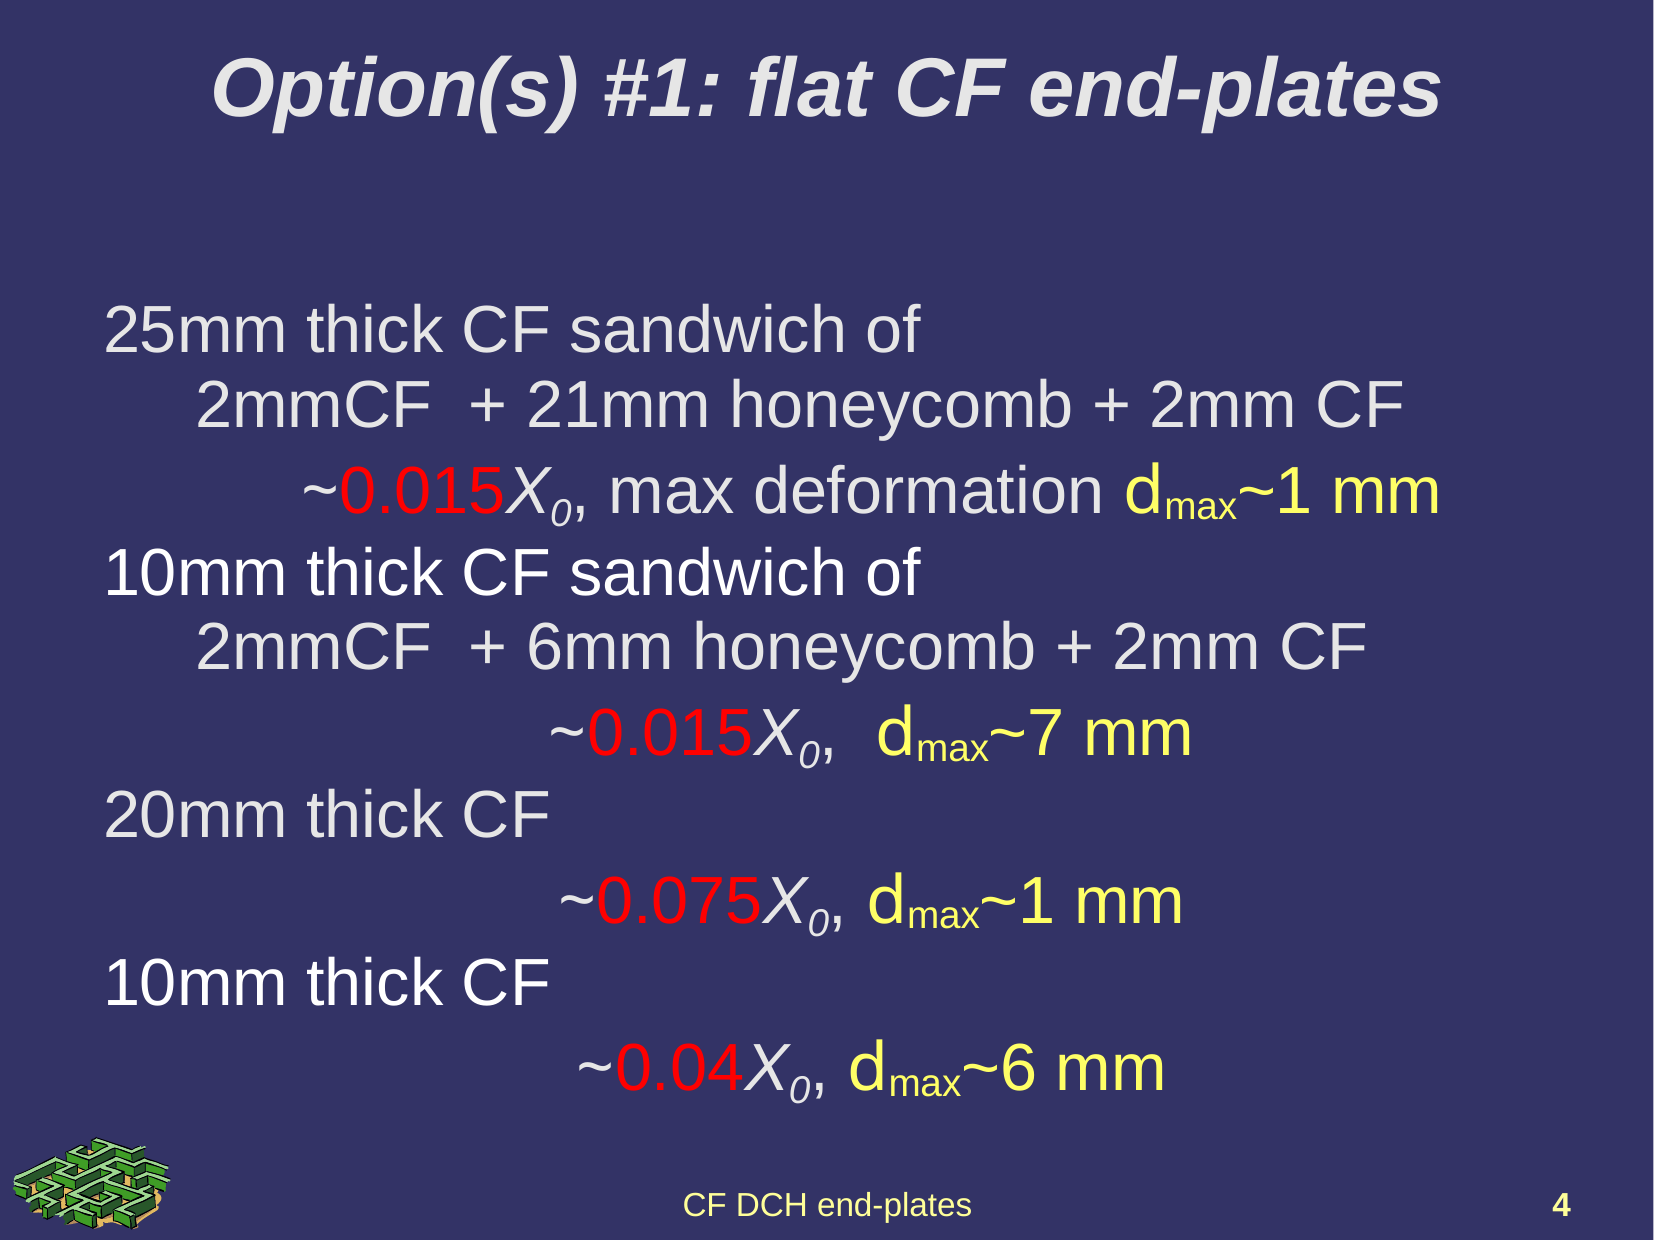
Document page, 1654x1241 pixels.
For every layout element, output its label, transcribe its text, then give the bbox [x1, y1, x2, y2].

subtitle 25mm thick CF sandwich of 2mmCF + 21mm honeycomb + 2mm CF ~0.015X0, max deformation dmax~1 mm 10mm thick CF sandwich of 2mmCF + 6mm honeycomb + 2mm CF ~0.015X0, dmax~7 mm 20mm thick CF ~0.075X0, dmax~1 mm 10mm thick CF ~0.04X0, dmax~6 mm [49, 212, 1625, 1192]
title Option(s) #1: flat CF end-plates [121, 13, 1534, 162]
